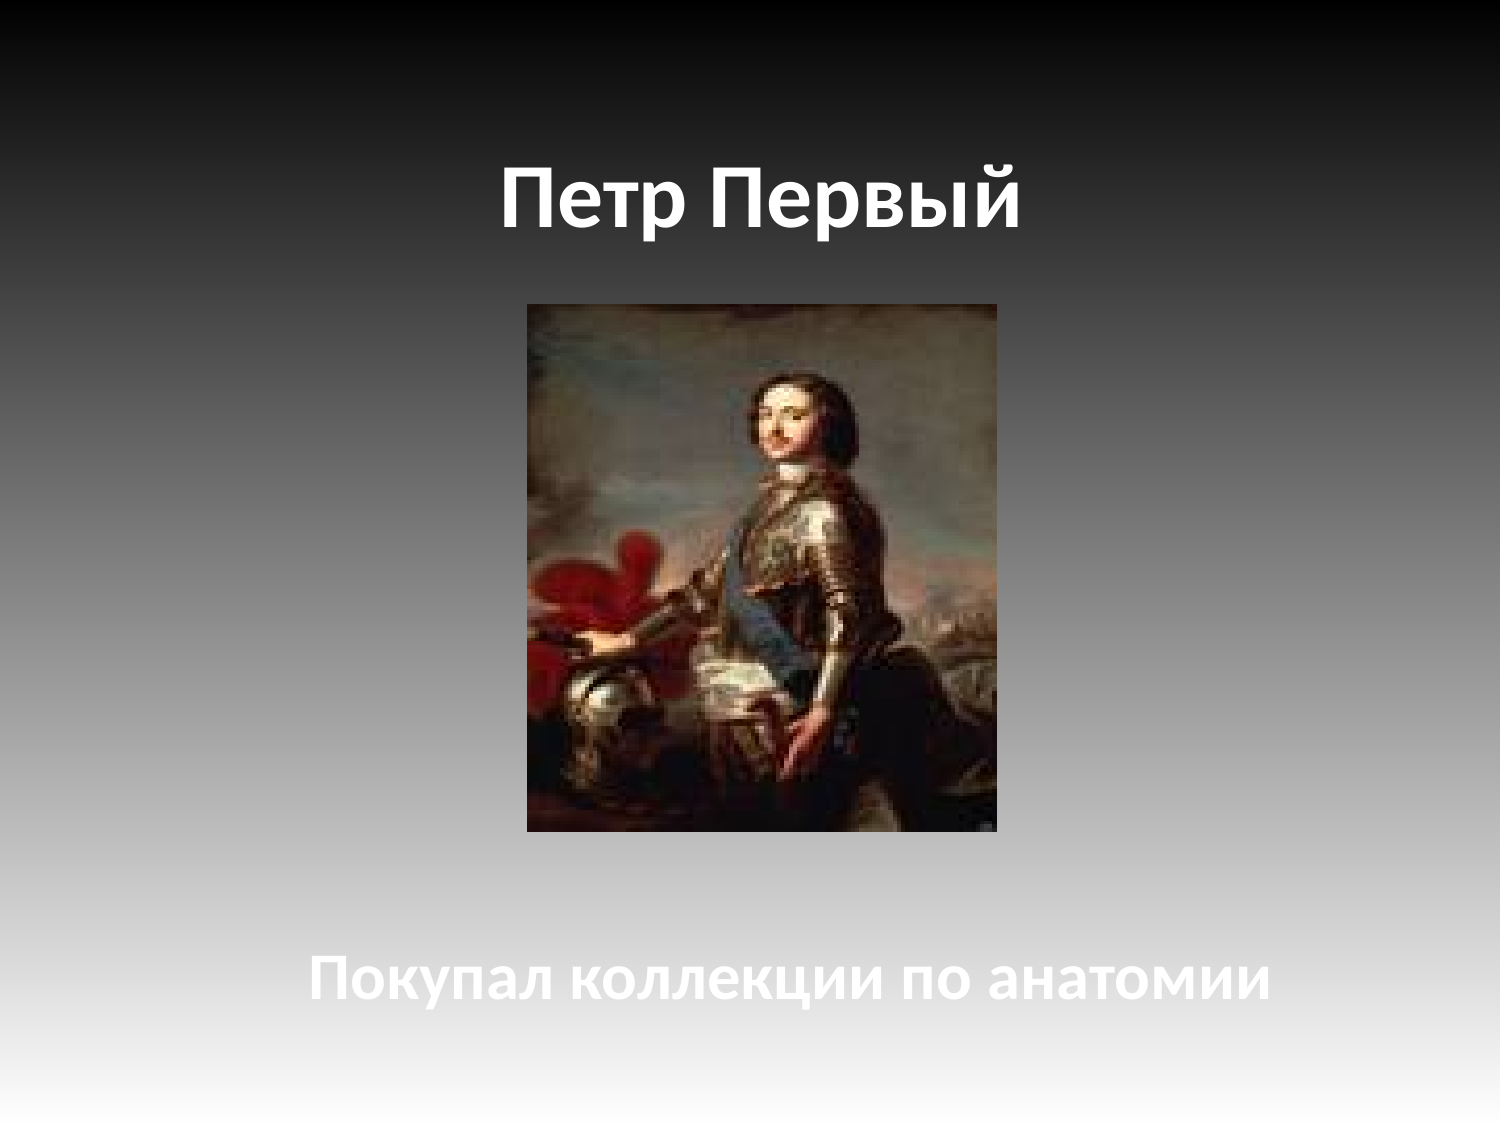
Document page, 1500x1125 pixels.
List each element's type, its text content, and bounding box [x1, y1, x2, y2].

text_box Покупал коллекции по анатомии [234, 925, 1348, 1021]
picture [527, 304, 997, 832]
text_box Петр Первый [375, 128, 1149, 254]
